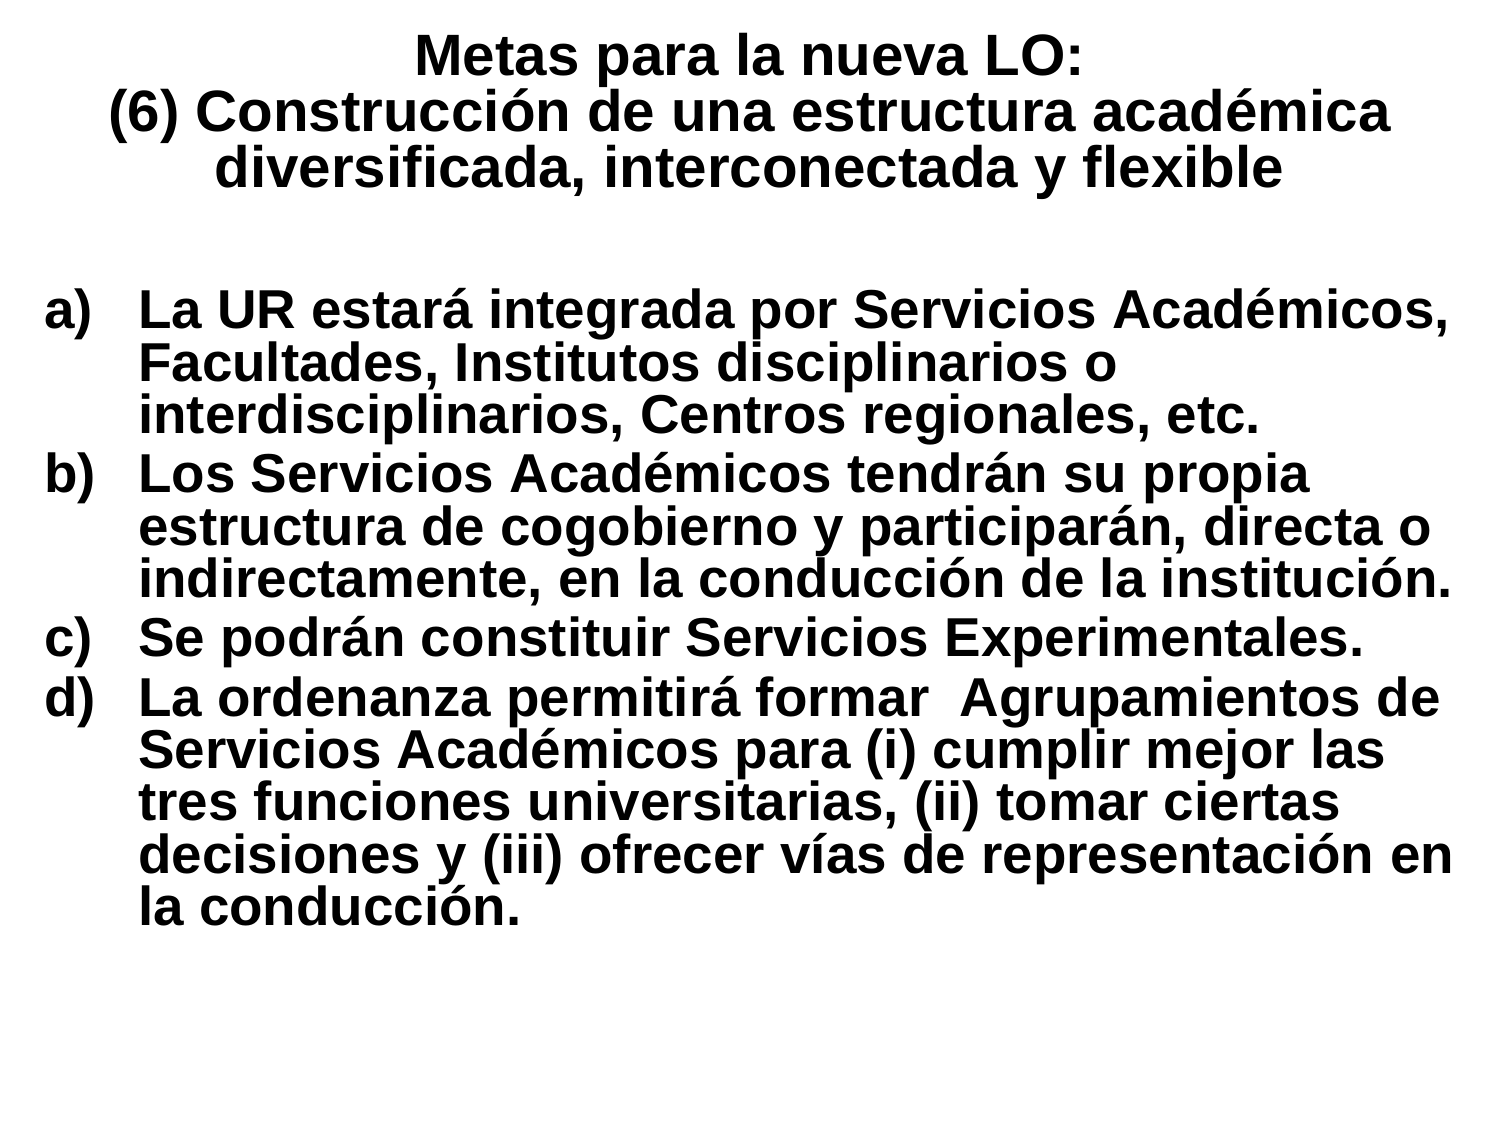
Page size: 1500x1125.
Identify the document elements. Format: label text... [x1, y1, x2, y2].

list La UR estará integrada por Servicios Académicos, Facultades, Institutos disciplinarios o interdisciplinarios, Centros regionales, etc. Los Servicios Académicos tendrán su propia estructura de cogobierno y participarán, directa o indirectamente, en la conducción de la institución. Se podrán constituir Servicios Experimentales. La ordenanza permitirá formar Agrupamientos de Servicios Académicos para (i) cumplir mejor las tres funciones universitarias, (ii) tomar ciertas decisiones y (iii) ofrecer vías de representación en la conducción. [29, 278, 1471, 1005]
title Metas para la nueva LO: (6) Construcción de una estructura académica diversificada, interconectada y flexible [75, 23, 1426, 207]
